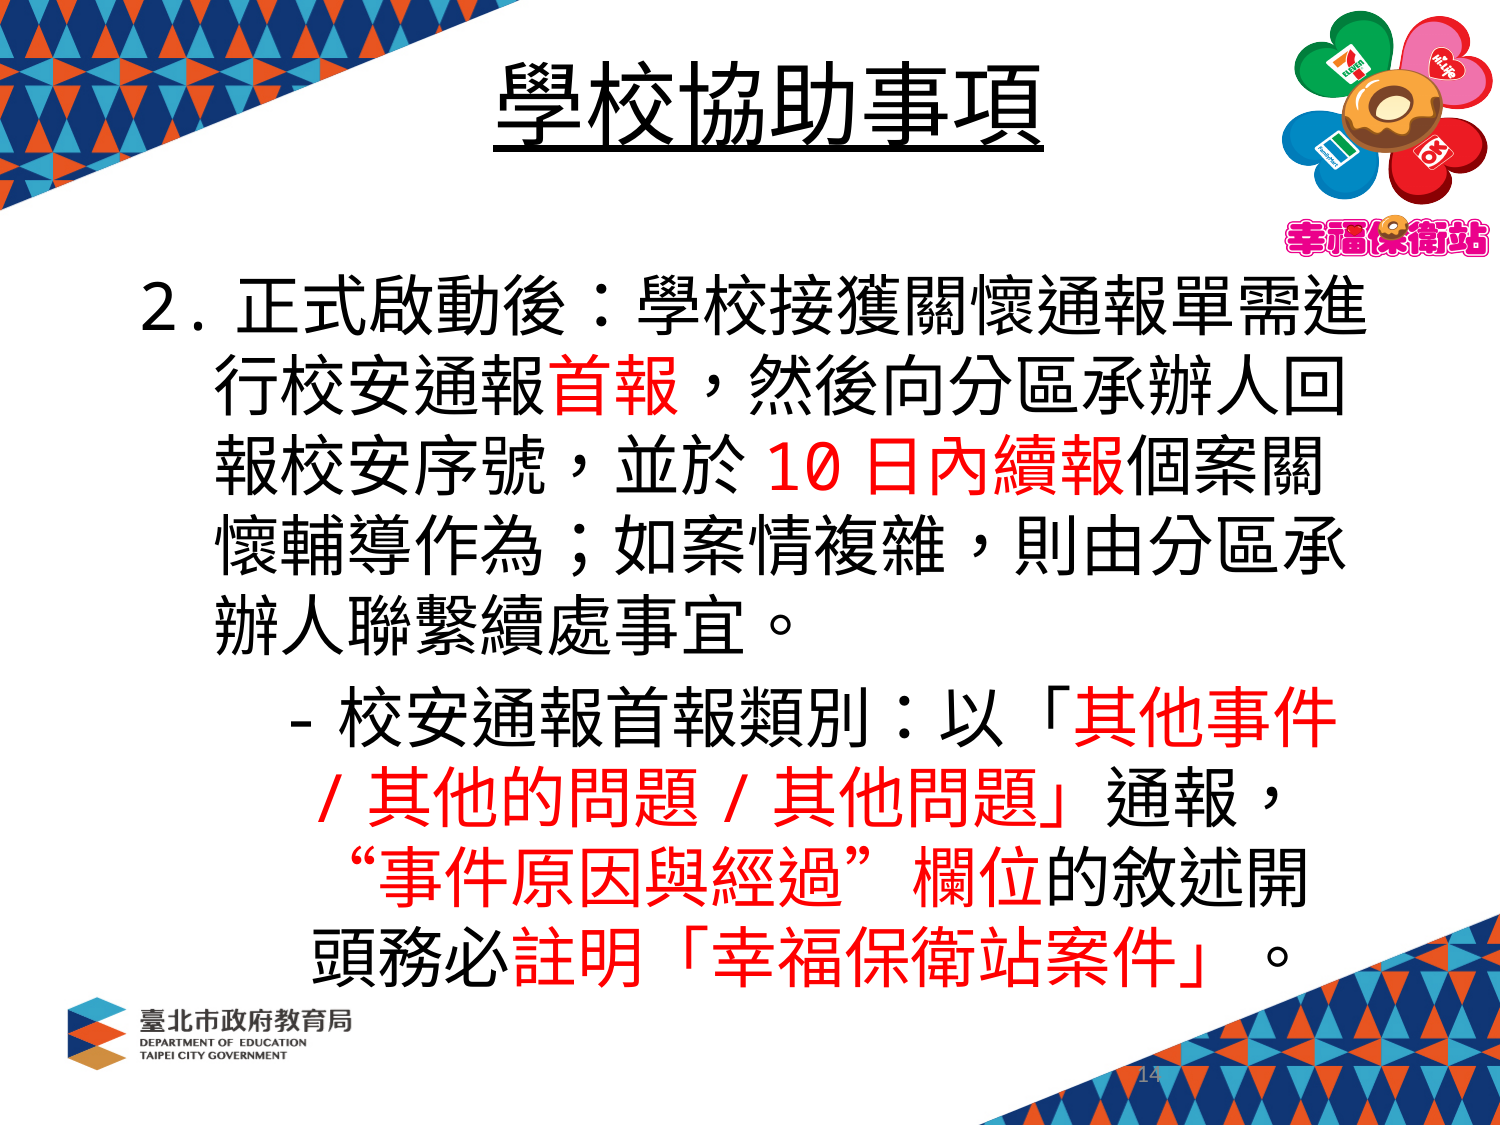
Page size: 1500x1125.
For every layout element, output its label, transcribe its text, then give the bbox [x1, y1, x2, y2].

title 學校協助事項 [478, 0, 1353, 218]
text_box -校安通報首報類別：以「其他事件/其他的問題/其他問題」通報，“事件原因與經過”欄位的敘述開頭務必註明「幸福保衛站案件」。 [88, 668, 1377, 1008]
text_box [1121, 1042, 1459, 1103]
text_box 2.正式啟動後：學校接獲關懷通報單需進行校安通報首報，然後向分區承辦人回報校安序號，並於10日內續報個案關懷輔導作為；如案情複雜，則由分區承辦人聯繫續處事宜。 [123, 256, 1400, 676]
